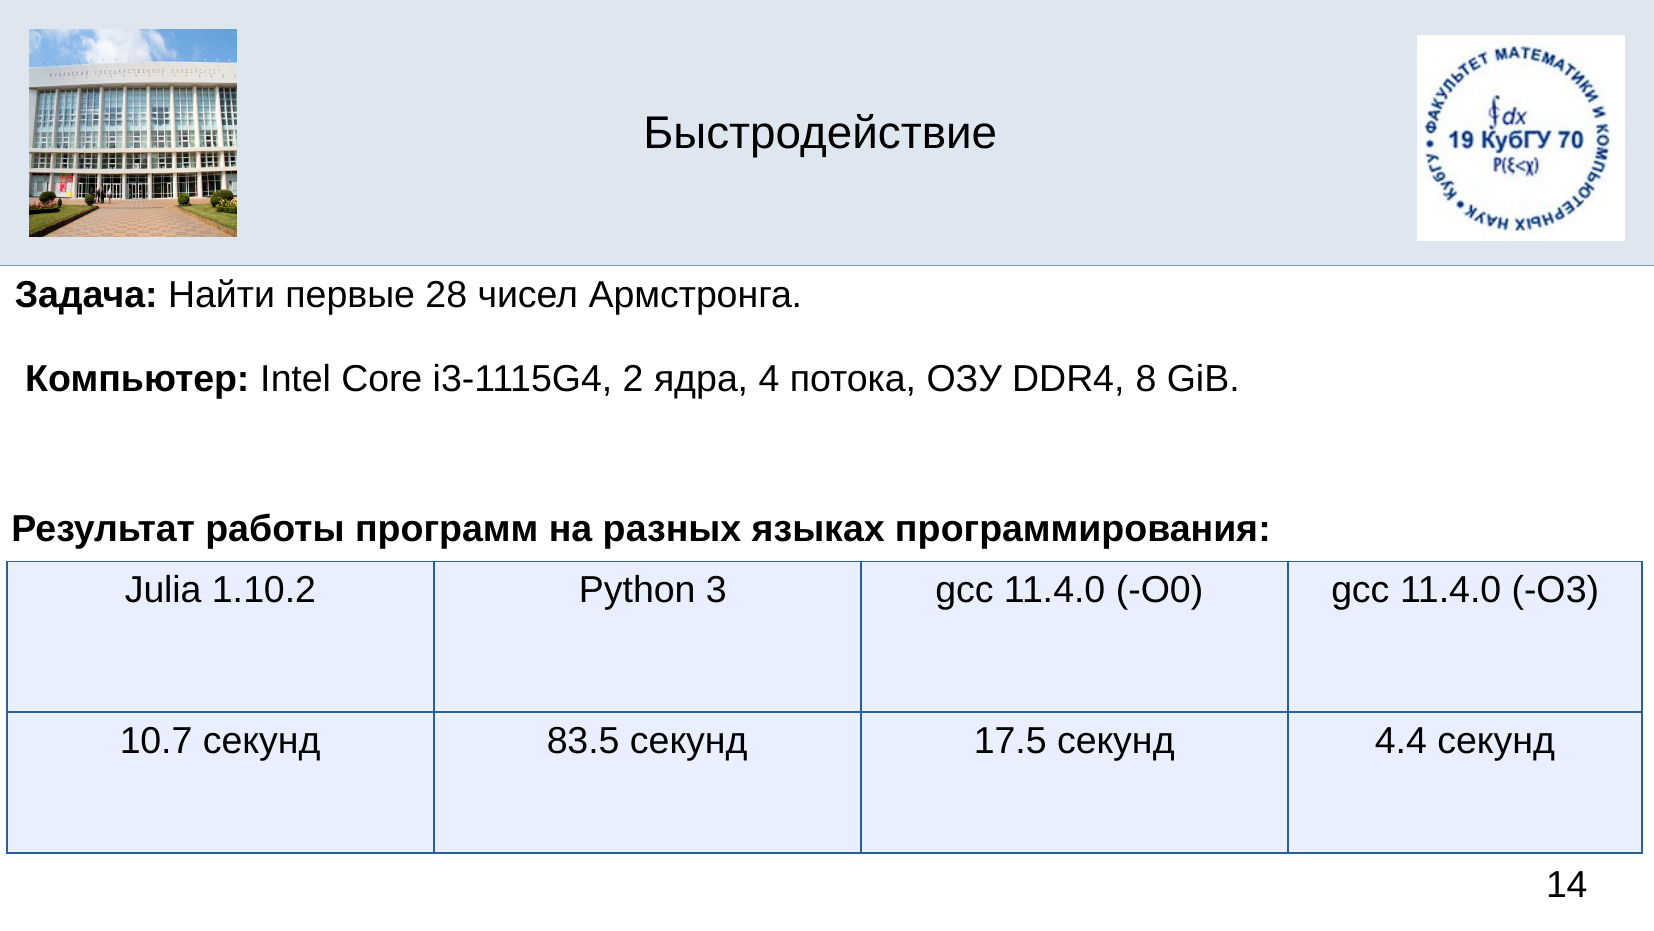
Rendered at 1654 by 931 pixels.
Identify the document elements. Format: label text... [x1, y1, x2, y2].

picture [29, 29, 237, 238]
title Быстродействие [265, 4, 1388, 262]
table_header Python 3 [435, 562, 860, 711]
table_header gcc 11.4.0 (-O0) [862, 562, 1287, 711]
picture [1417, 35, 1625, 241]
table_header gcc 11.4.0 (-O3) [1289, 562, 1641, 711]
text_box Задача: Найти первые 28 чисел Армстронга. Компьютер: Intel Core i3-1115G4, 2 ядра, 4 потока, ОЗУ DDR4, 8 GiB. [0, 265, 1654, 533]
table_cell 83.5 секунд [435, 713, 860, 852]
text_box Результат работы программ на разных языках программирования: [0, 500, 1652, 562]
table_cell 10.7 секунд [8, 713, 433, 852]
text_box <номер> [1531, 856, 1654, 927]
table_cell 4.4 секунд [1289, 713, 1641, 852]
text_box [0, 0, 1654, 265]
table_header Julia 1.10.2 [8, 562, 433, 711]
table_cell 17.5 секунд [862, 713, 1287, 852]
